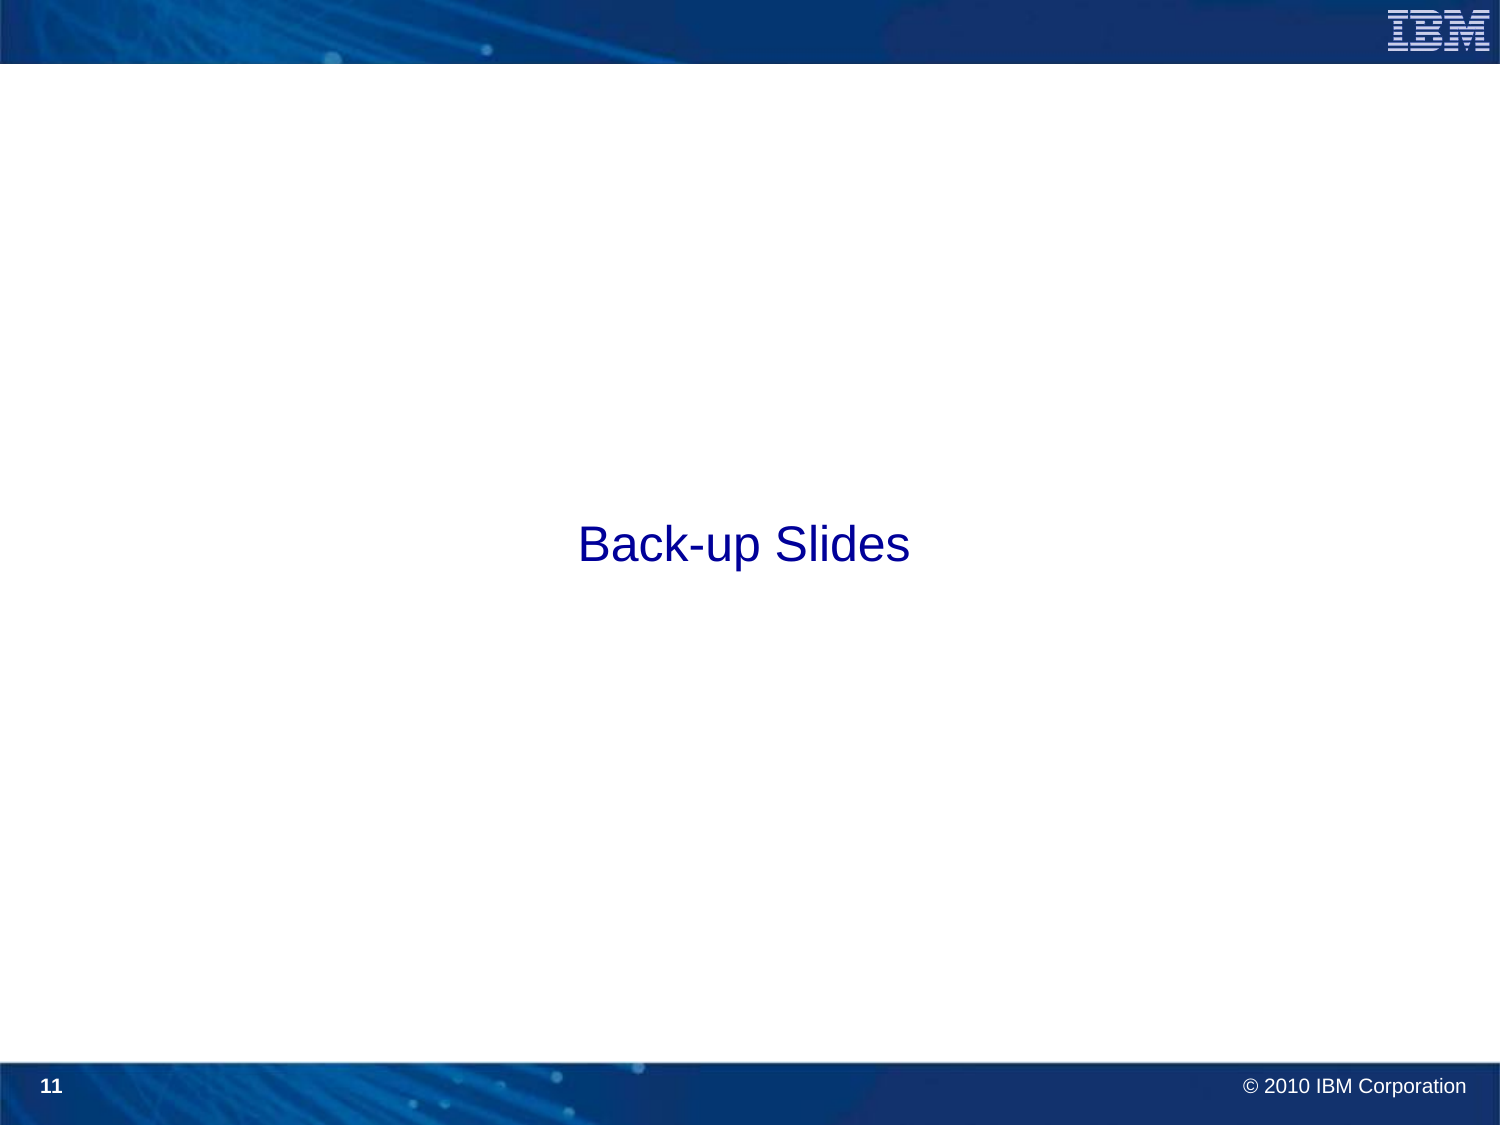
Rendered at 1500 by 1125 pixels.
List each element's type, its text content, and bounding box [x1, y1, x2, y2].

title Back-up Slides [67, 511, 1421, 593]
picture [1388, 10, 1491, 51]
